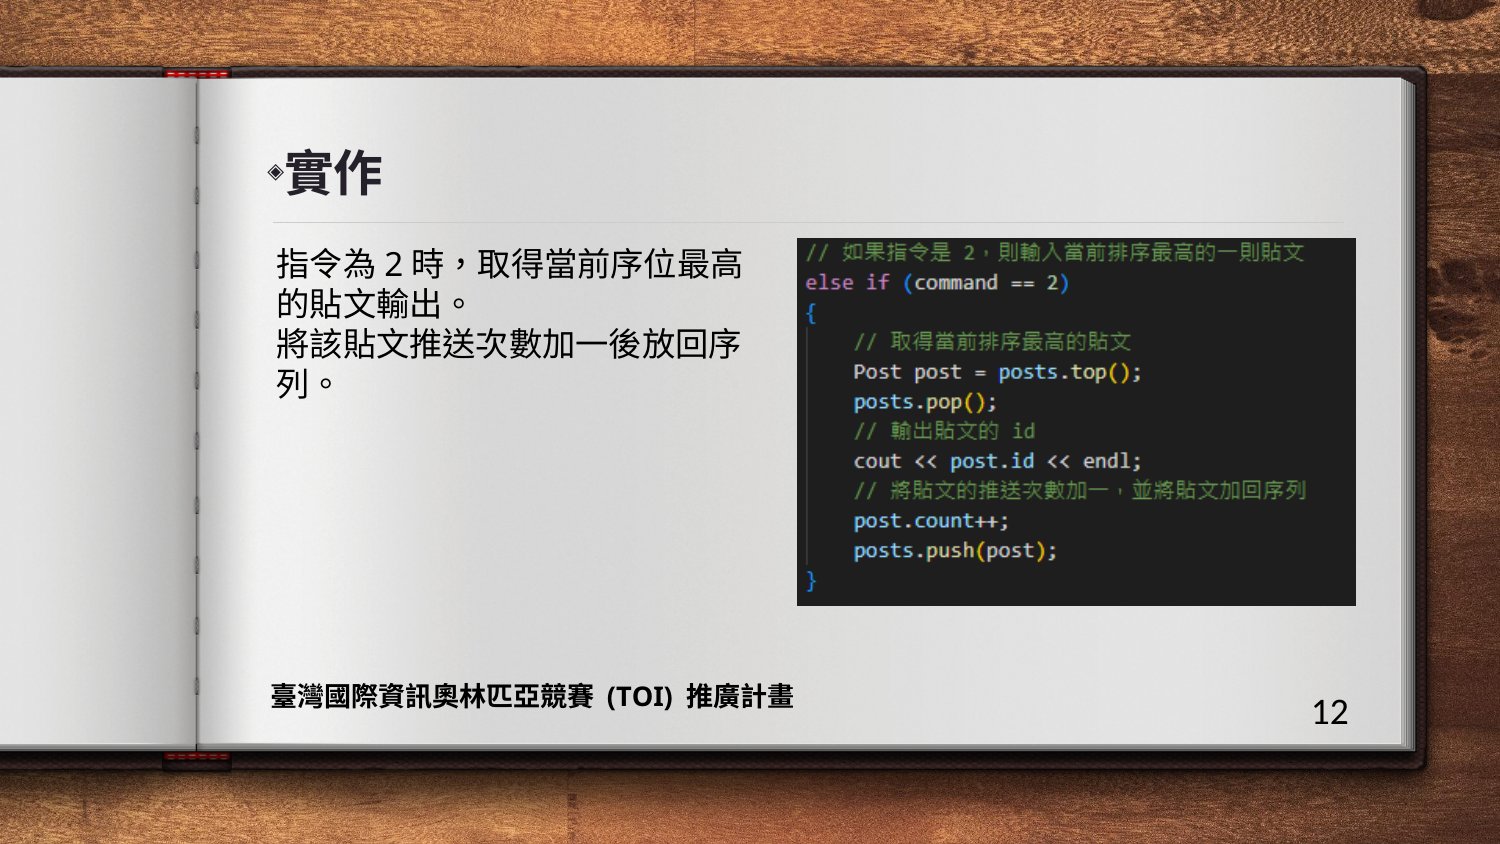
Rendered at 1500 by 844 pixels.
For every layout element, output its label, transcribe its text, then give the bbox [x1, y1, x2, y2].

text_box 12 [1295, 672, 1386, 737]
list 實作 [252, 126, 1194, 216]
picture [797, 238, 1356, 606]
text_box 指令為2時，取得當前序位最高的貼文輸出。 將該貼文推送次數加一後放回序列。 [261, 235, 784, 413]
